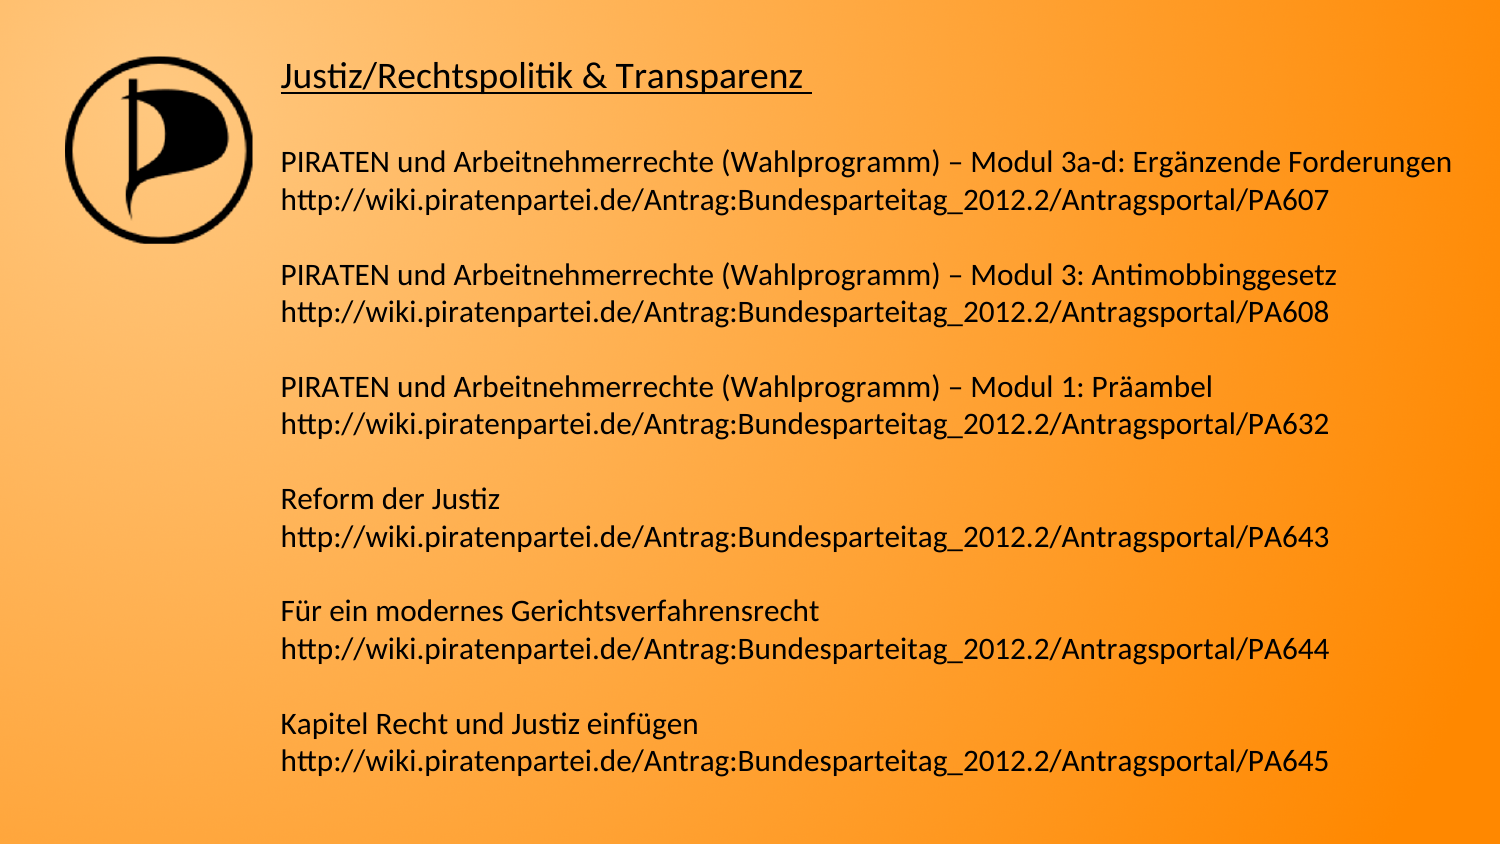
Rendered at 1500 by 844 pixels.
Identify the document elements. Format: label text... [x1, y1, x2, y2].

picture [0, 0, 1500, 844]
text_box Justiz/Rechtspolitik & Transparenz PIRATEN und Arbeitnehmerrechte (Wahlprogramm) – Modul 3a-d: Ergänzende Forderungen http://wiki.piratenpartei.de/Antrag:Bundesparteitag_2012.2/Antragsportal/PA607 PIRATEN und Arbeitnehmerrechte (Wahlprogramm) – Modul 3: Antimobbinggesetz http://wiki.piratenpartei.de/Antrag:Bundesparteitag_2012.2/Antragsportal/PA608 PIRATEN und Arbeitnehmerrechte (Wahlprogramm) – Modul 1: Präambel http://wiki.piratenpartei.de/Antrag:Bundesparteitag_2012.2/Antragsportal/PA632 Reform der Justiz http://wiki.piratenpartei.de/Antrag:Bundesparteitag_2012.2/Antragsportal/PA643 Für ein modernes Gerichtsverfahrensrecht http://wiki.piratenpartei.de/Antrag:Bundesparteitag_2012.2/Antragsportal/PA644 Kapitel Recht und Justiz einfügen http://wiki.piratenpartei.de/Antrag:Bundesparteitag_2012.2/Antragsportal/PA645 [265, 43, 1500, 844]
